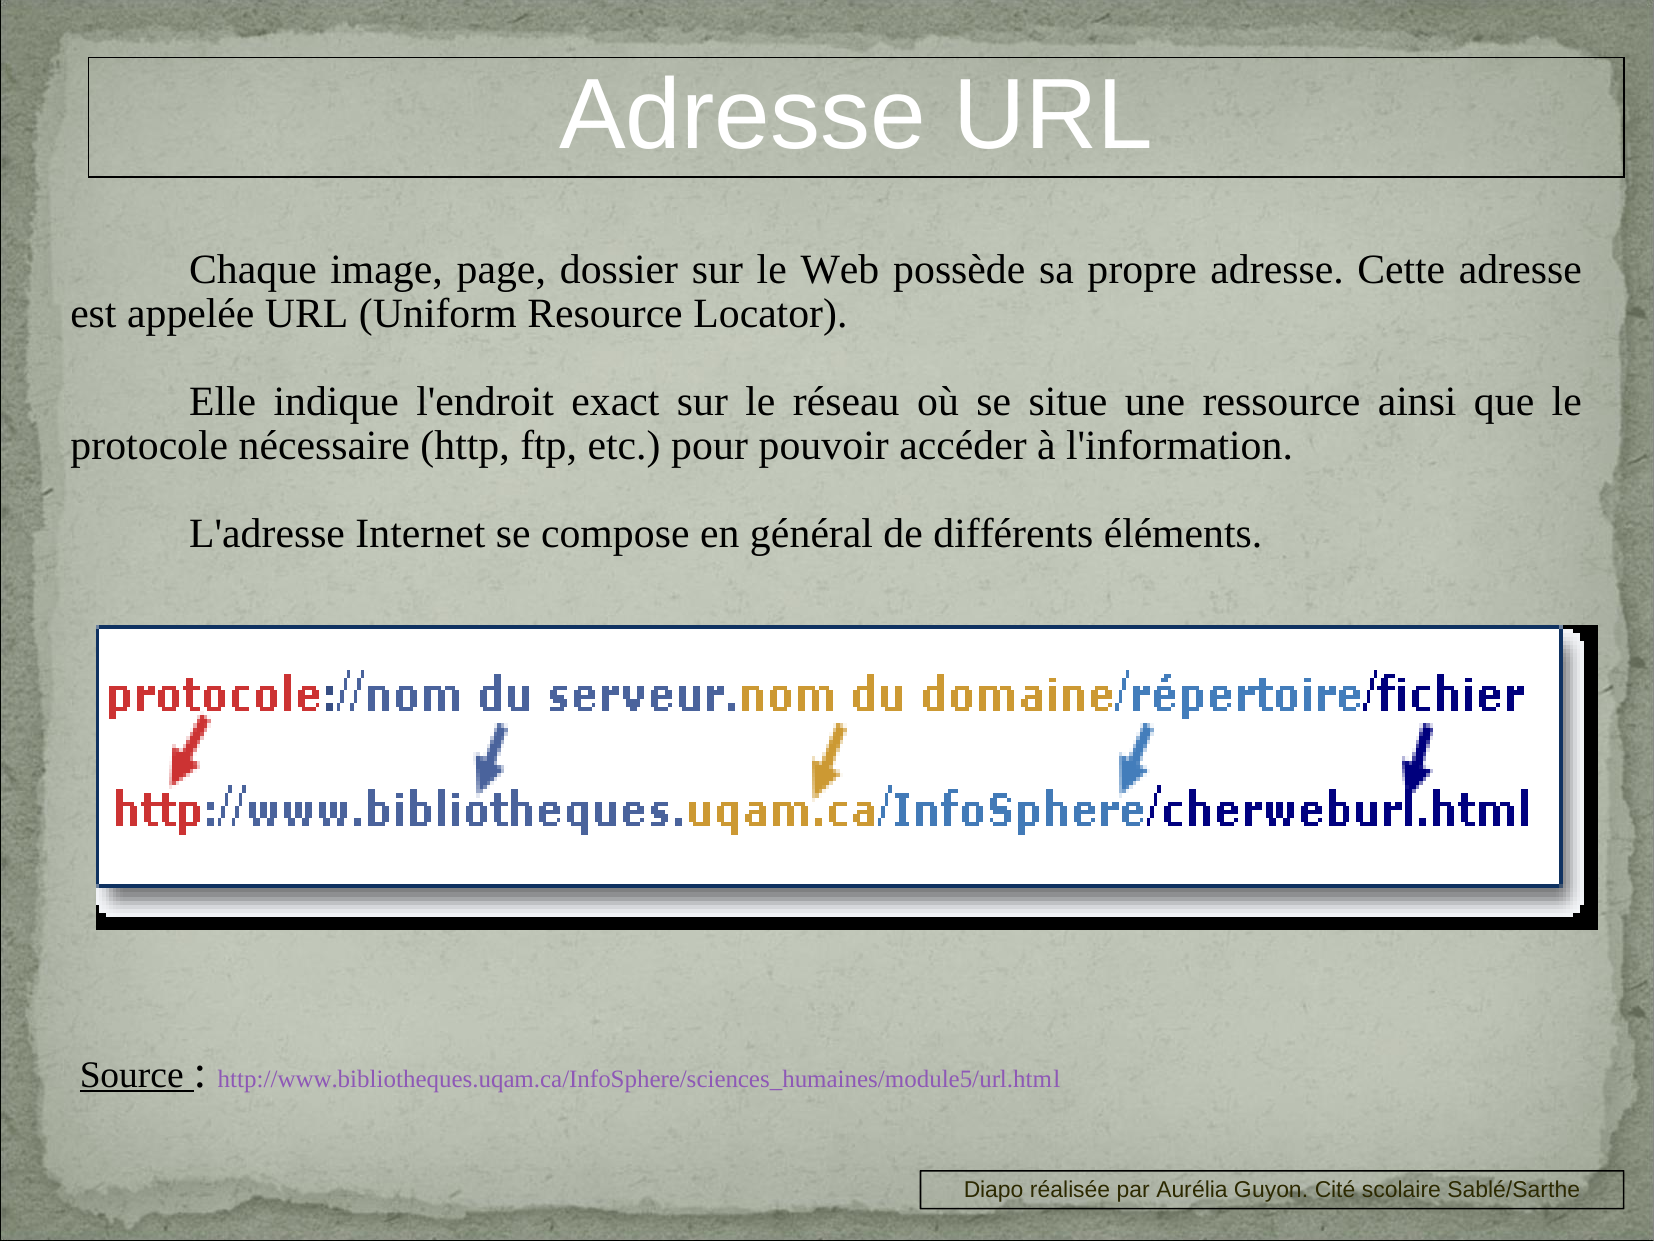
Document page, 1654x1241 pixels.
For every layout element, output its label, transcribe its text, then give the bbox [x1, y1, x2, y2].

picture [0, 0, 1654, 1241]
text_box Source : http://www.bibliotheques.uqam.ca/InfoSphere/sciences_humaines/module5/url.html [65, 1041, 1567, 1145]
text_box Diapo réalisée par Aurélia Guyon. Cité scolaire Sablé/Sarthe [920, 1170, 1624, 1209]
text_box Chaque image, page, dossier sur le Web possède sa propre adresse. Cette adresse est appelée URL (Uniform Resource Locator). Elle indique l'endroit exact sur le réseau où se situe une ressource ainsi que le protocole nécessaire (http, ftp, etc.) pour pouvoir accéder à l'information. L'adresse Internet se compose en général de différents éléments. [55, 241, 1599, 586]
text_box Adresse URL [88, 57, 1625, 177]
